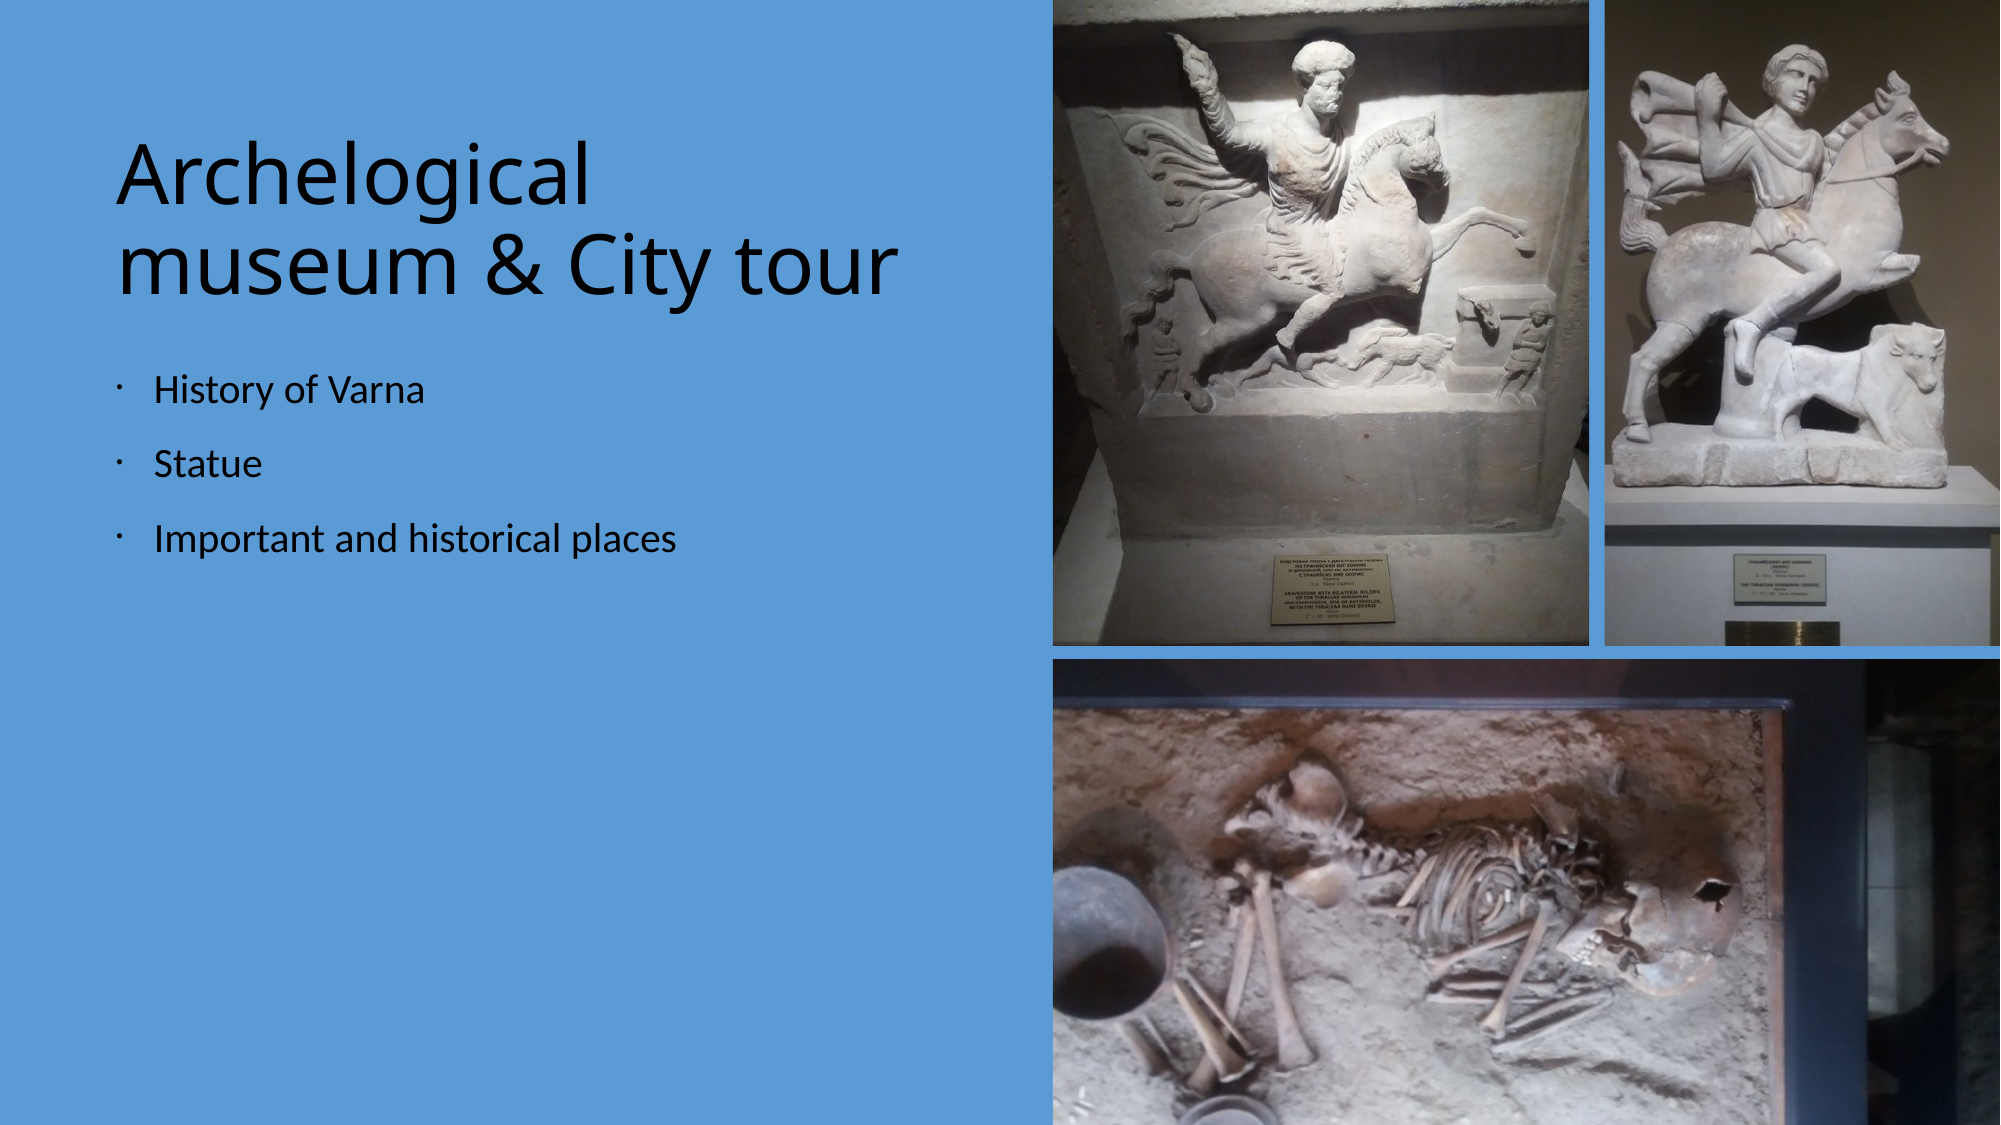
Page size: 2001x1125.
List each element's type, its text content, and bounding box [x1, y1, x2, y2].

picture [1052, 0, 1590, 646]
picture [1052, 659, 2000, 1125]
text_box [0, 0, 2000, 1125]
title Archelogical museum & City tour [101, 125, 948, 338]
picture [1604, 0, 2000, 646]
list History of Varna Statue Important and historical places [101, 360, 948, 1021]
